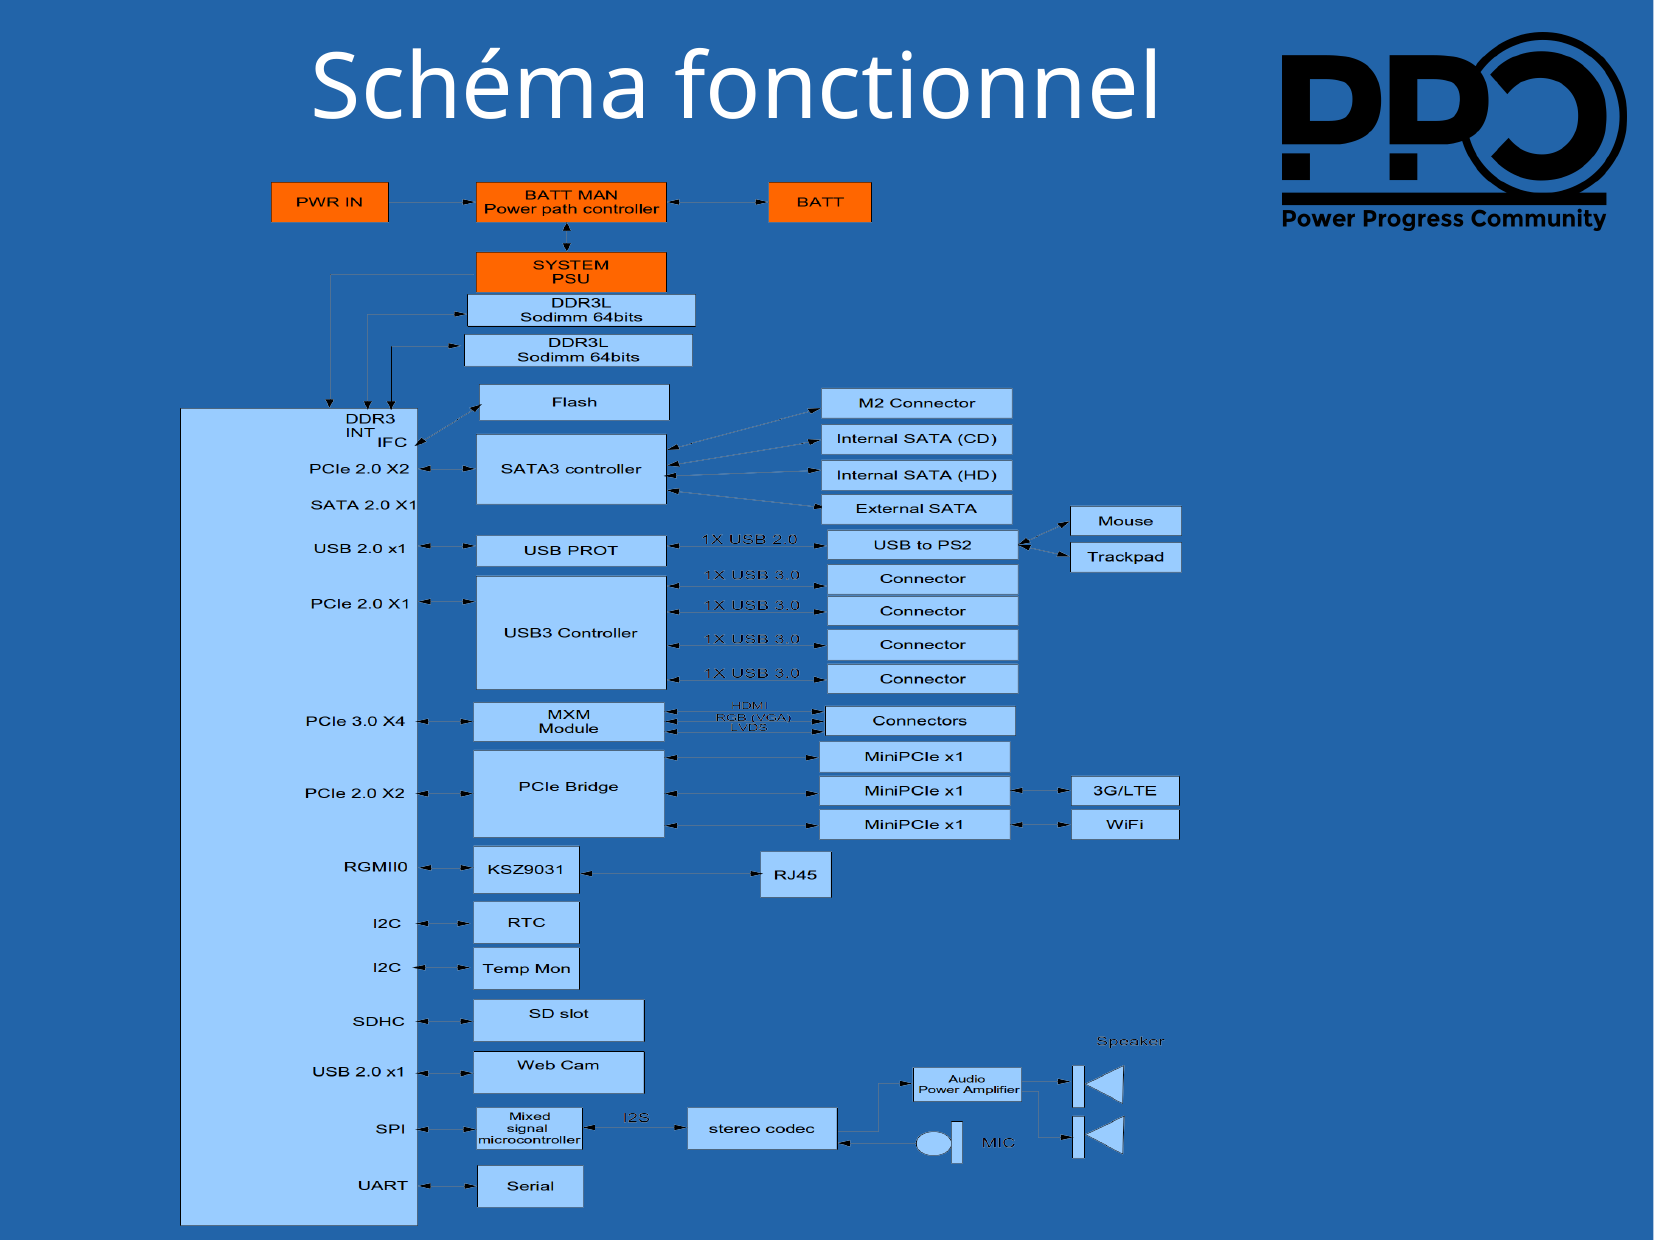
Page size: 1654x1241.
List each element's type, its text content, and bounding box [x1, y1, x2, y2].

picture [1282, 32, 1627, 232]
picture [16, 92, 1187, 1239]
title Schéma fonctionnel [234, 18, 1264, 148]
